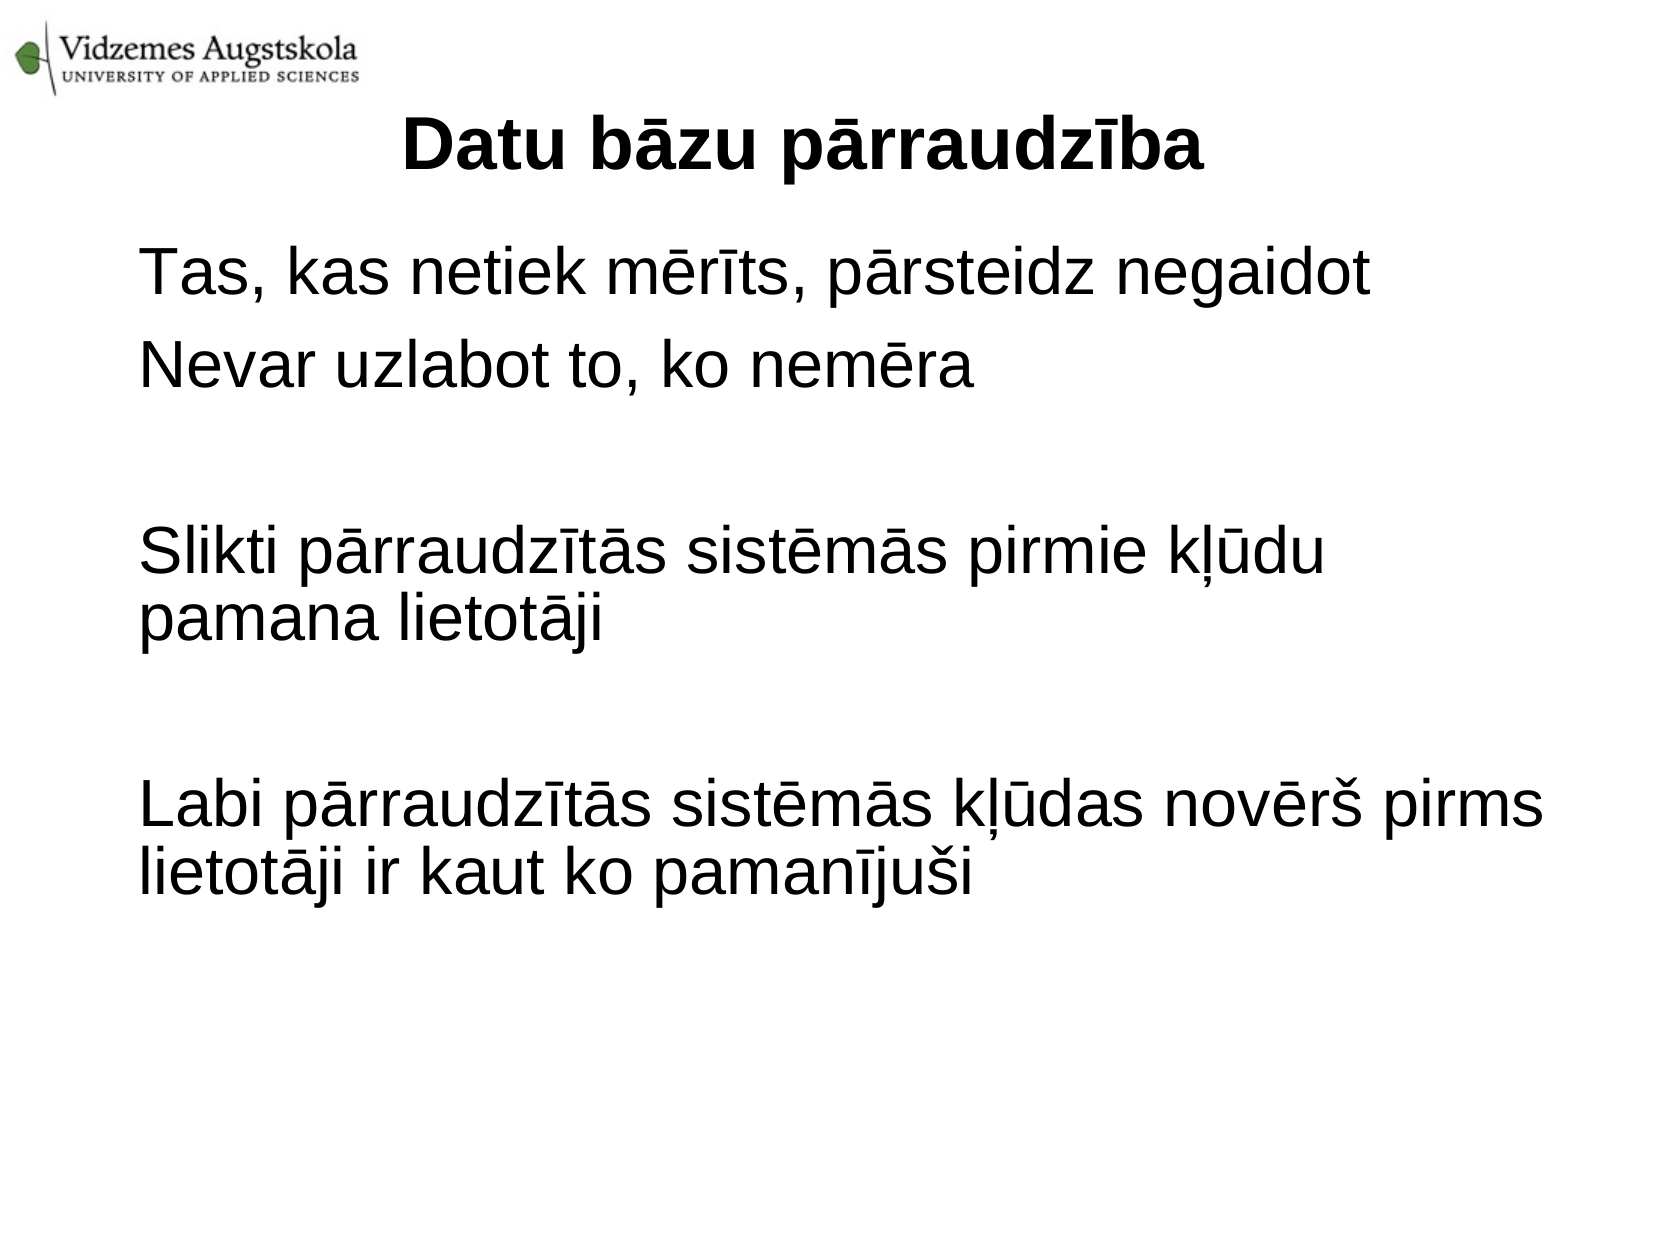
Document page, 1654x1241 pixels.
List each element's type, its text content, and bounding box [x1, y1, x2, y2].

title Datu bāzu pārraudzība [94, 103, 1512, 188]
picture [5, 2, 368, 113]
list Tas, kas netiek mērīts, pārsteidz negaidot Nevar uzlabot to, ko nemēra Slikti pārraudzītās sistēmās pirmie kļūdu pamana lietotāji Labi pārraudzītās sistēmās kļūdas novērš pirms lietotāji ir kaut ko pamanījuši [82, 236, 1569, 1107]
